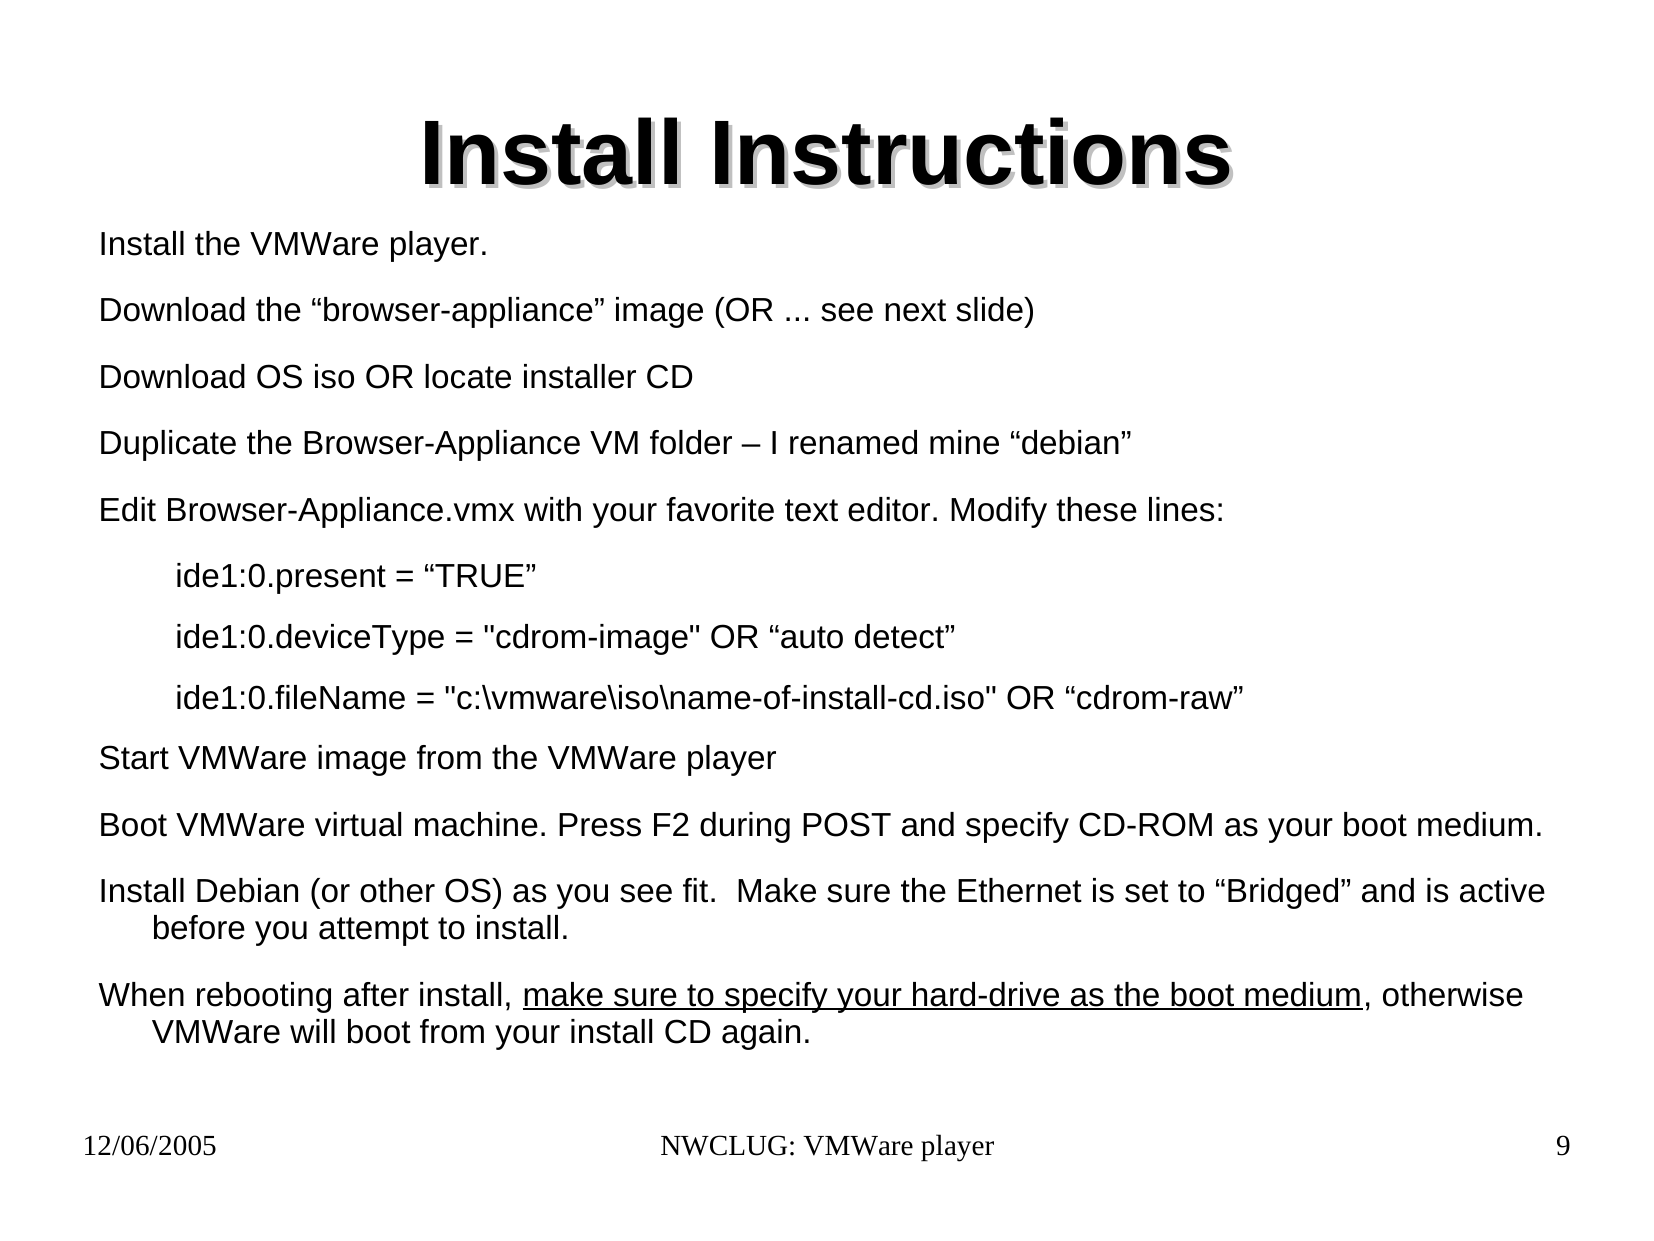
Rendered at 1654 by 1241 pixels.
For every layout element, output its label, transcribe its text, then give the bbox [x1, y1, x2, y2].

title Install Instructions [82, 49, 1571, 257]
list Install the VMWare player. Download the “browser-appliance” image (OR ... see next slide) Download OS iso OR locate installer CD Duplicate the Browser-Appliance VM folder – I renamed mine “debian” Edit Browser-Appliance.vmx with your favorite text editor. Modify these lines: ide1:0.present = “TRUE” ide1:0.deviceType = "cdrom-image" OR “auto detect” ide1:0.fileName = "c:\vmware\iso\name-of-install-cd.iso" OR “cdrom-raw” Start VMWare image from the VMWare player Boot VMWare virtual machine. Press F2 during POST and specify CD-ROM as your boot medium. Install Debian (or other OS) as you see fit. Make sure the Ethernet is set to “Bridged” and is active before you attempt to install. When rebooting after install, make sure to specify your hard-drive as the boot medium, otherwise VMWare will boot from your install CD again. [80, 225, 1570, 1109]
